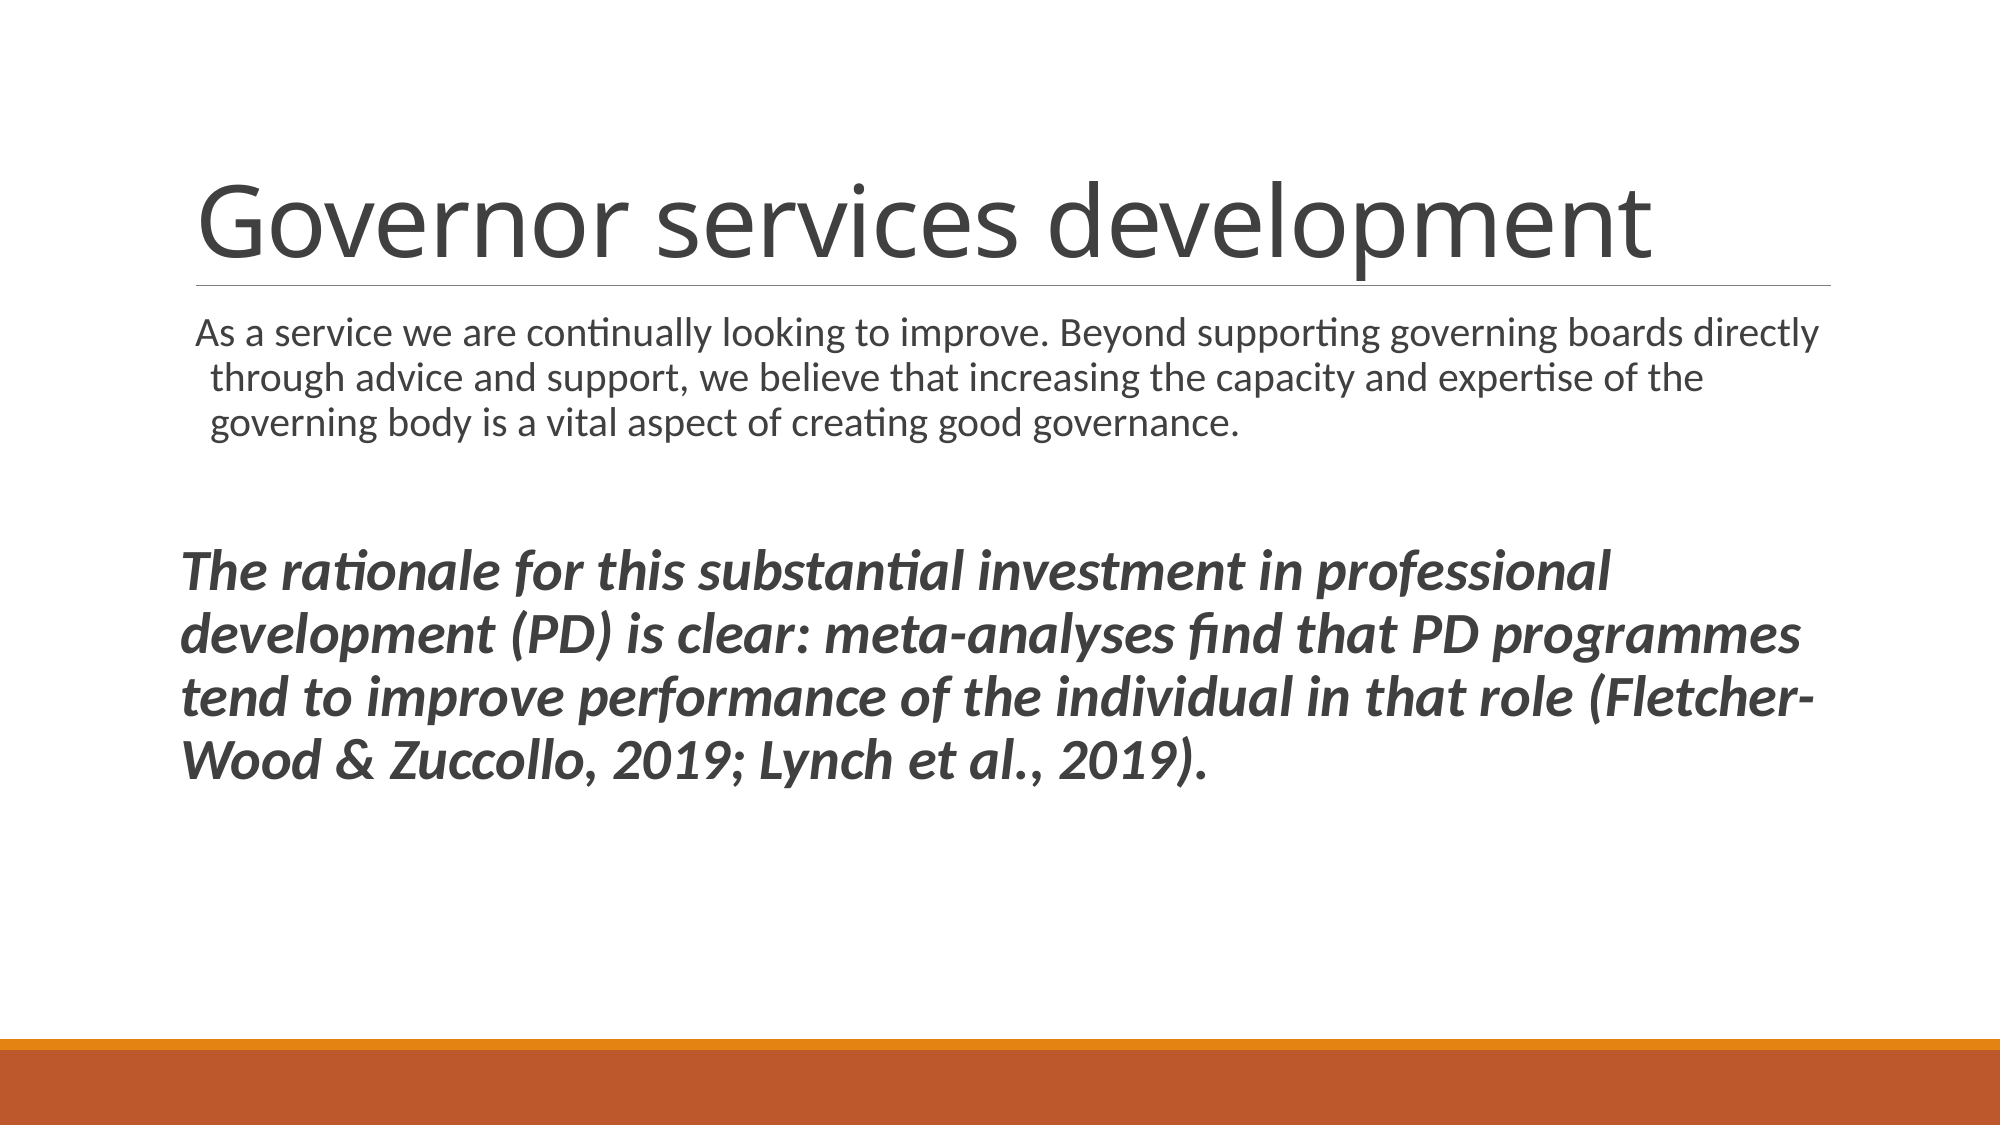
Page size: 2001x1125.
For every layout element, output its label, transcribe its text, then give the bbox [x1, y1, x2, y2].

list As a service we are continually looking to improve. Beyond supporting governing boards directly through advice and support, we believe that increasing the capacity and expertise of the governing body is a vital aspect of creating good governance. The rationale for this substantial investment in professional development (PD) is clear: meta-analyses find that PD programmes tend to improve performance of the individual in that role (Fletcher-Wood & Zuccollo, 2019; Lynch et al., 2019). [180, 302, 1831, 963]
title Governor services development [180, 47, 1831, 286]
